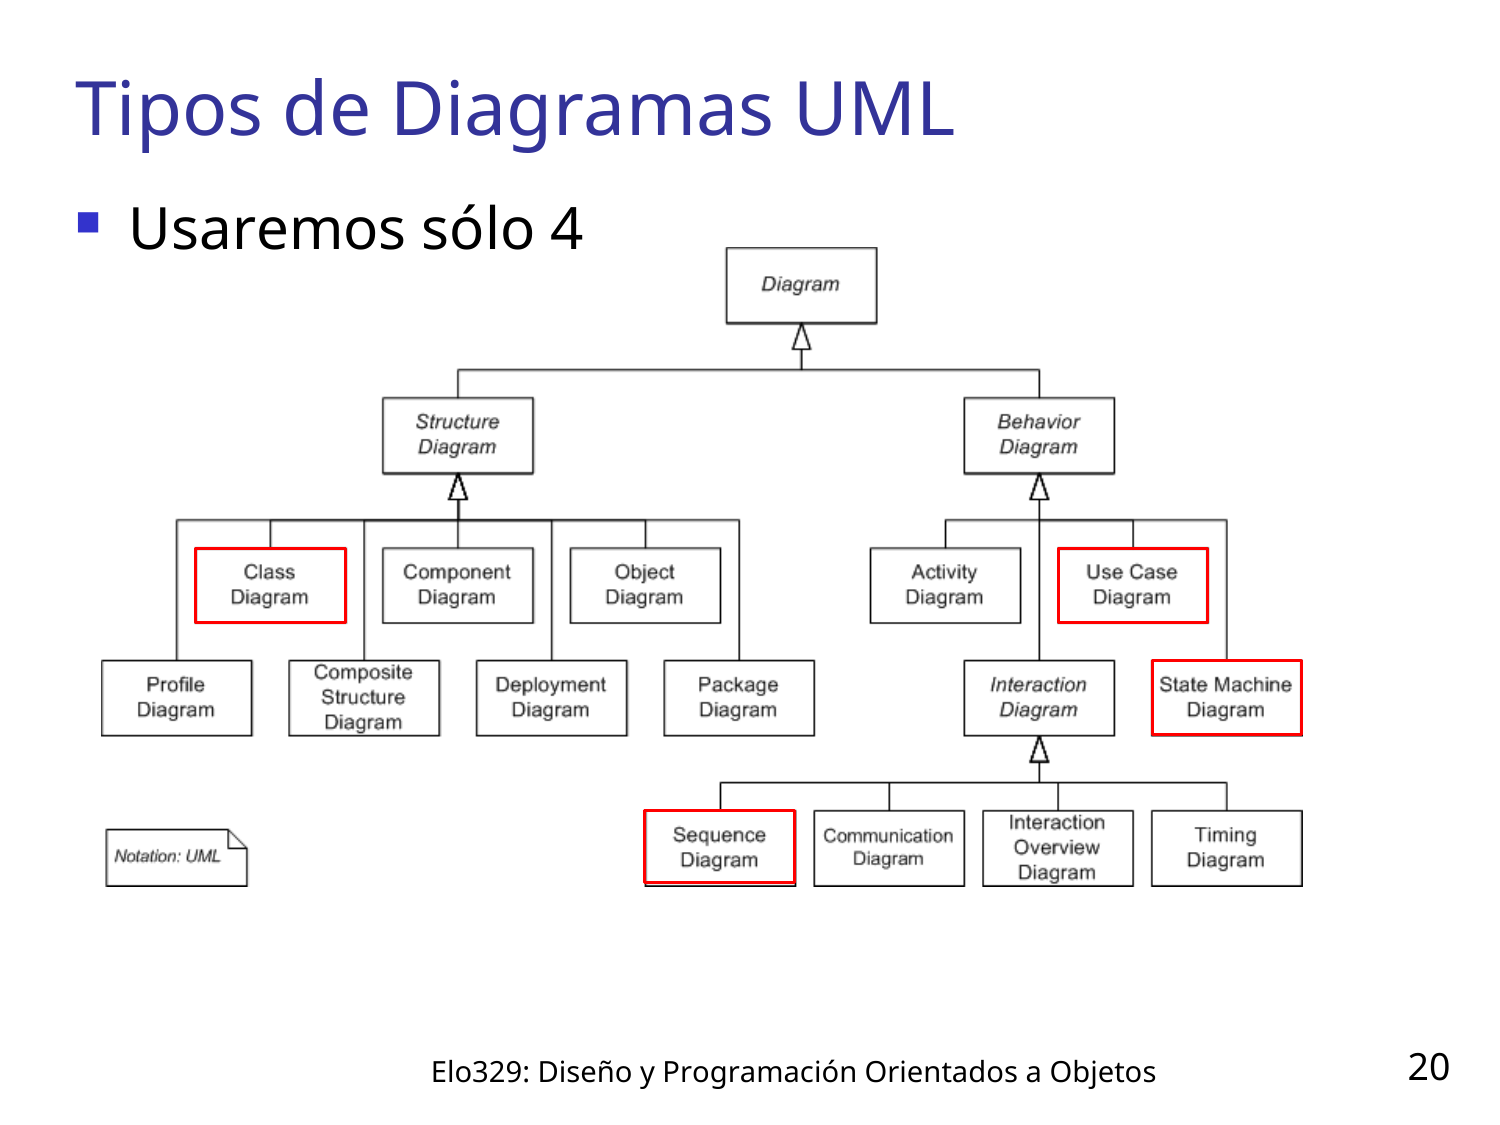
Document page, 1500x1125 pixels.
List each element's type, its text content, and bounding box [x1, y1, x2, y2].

title Tipos de Diagramas UML [75, 25, 1449, 188]
list Usaremos sólo 4 [75, 187, 1446, 1051]
